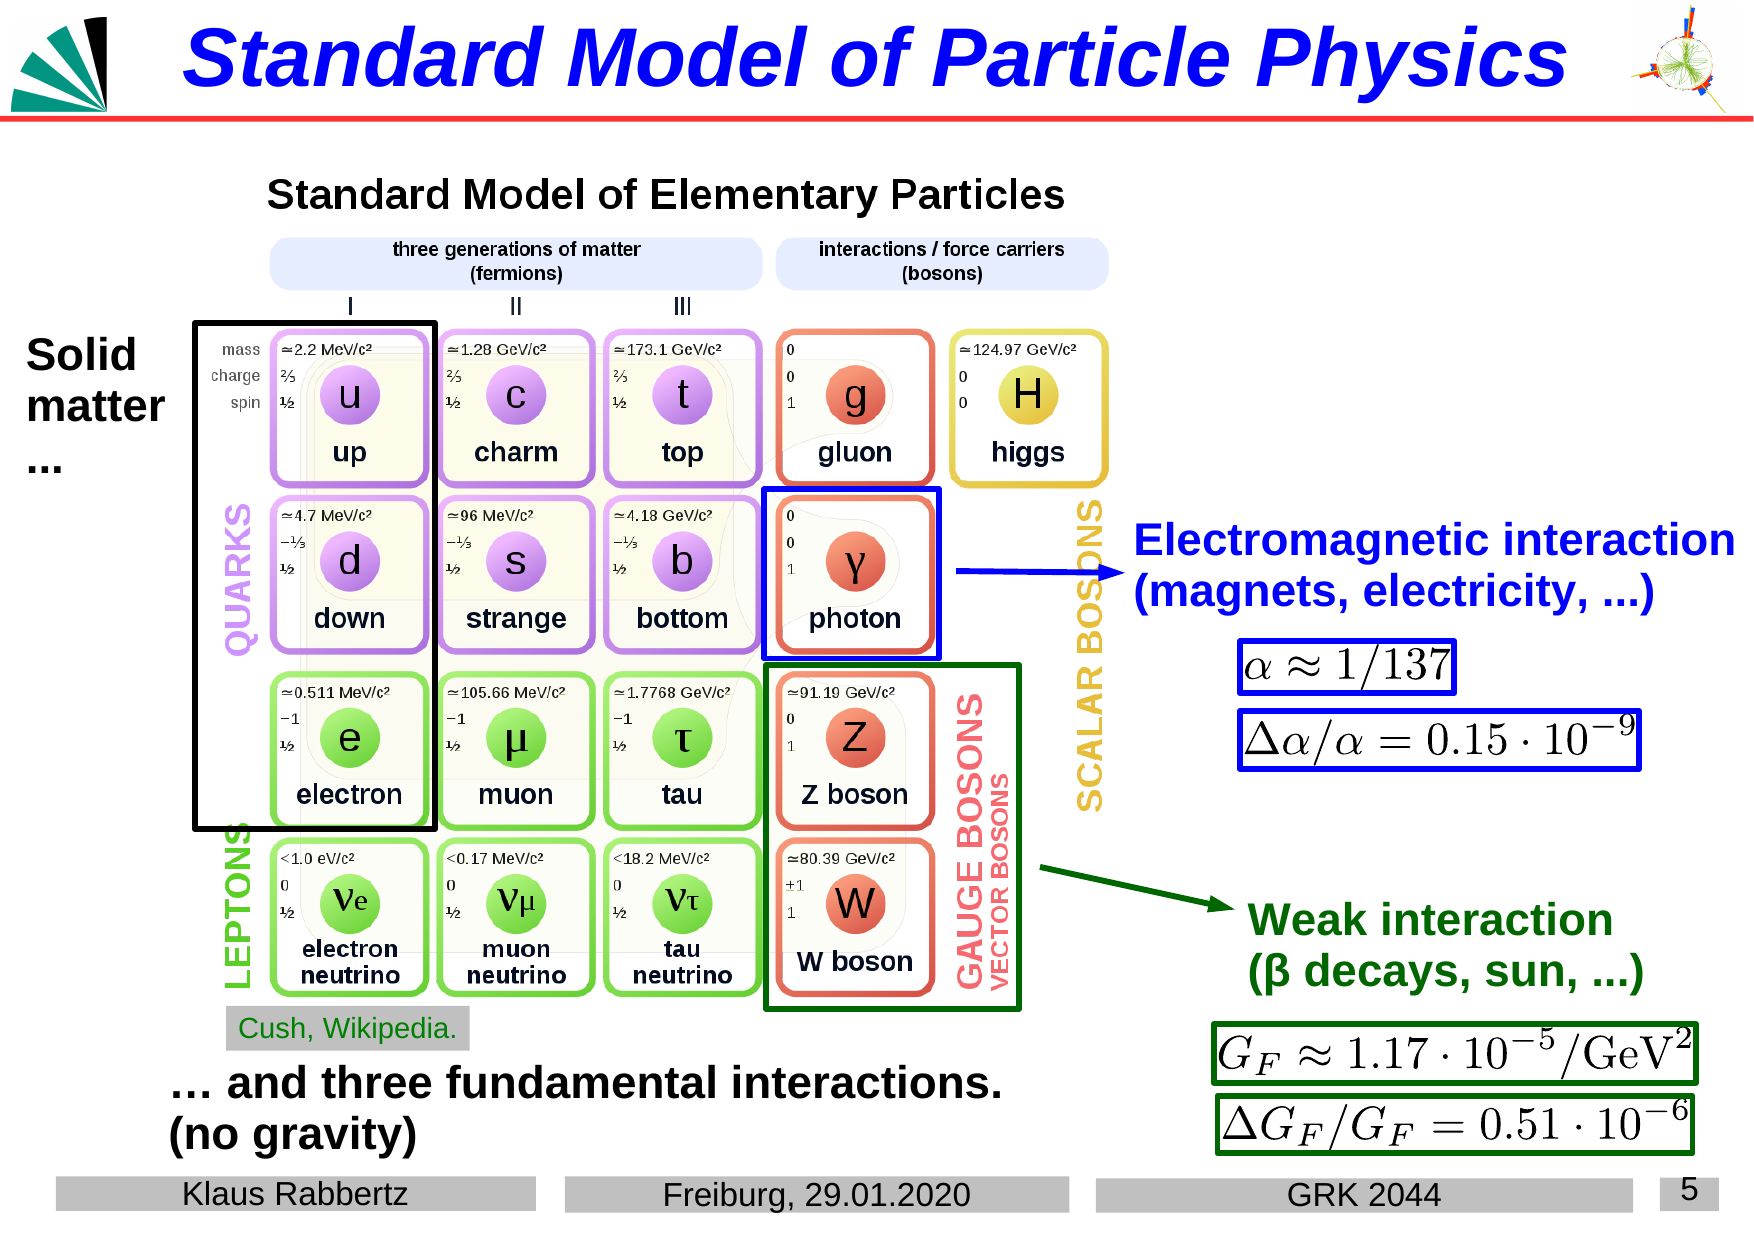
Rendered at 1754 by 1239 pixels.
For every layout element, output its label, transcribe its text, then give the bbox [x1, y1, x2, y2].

picture [203, 326, 432, 826]
picture [1242, 713, 1637, 766]
picture [1220, 1098, 1690, 1151]
text_box … and three fundamental interactions. (no gravity) [156, 1050, 1016, 1166]
picture [1216, 1026, 1693, 1080]
text_box Electromagnetic interaction (magnets, electricity, ...) [1121, 507, 1754, 623]
picture [1631, 5, 1739, 113]
text_box Cush, Wikipedia. [226, 1005, 470, 1051]
text_box Solid matter ... [13, 323, 178, 489]
picture [11, 17, 107, 113]
text_box Weak interaction (β decays, sun, ...) [1235, 887, 1658, 1002]
picture [1243, 644, 1452, 691]
title Standard Model of Particle Physics [124, 0, 1630, 116]
picture [203, 145, 1128, 1030]
